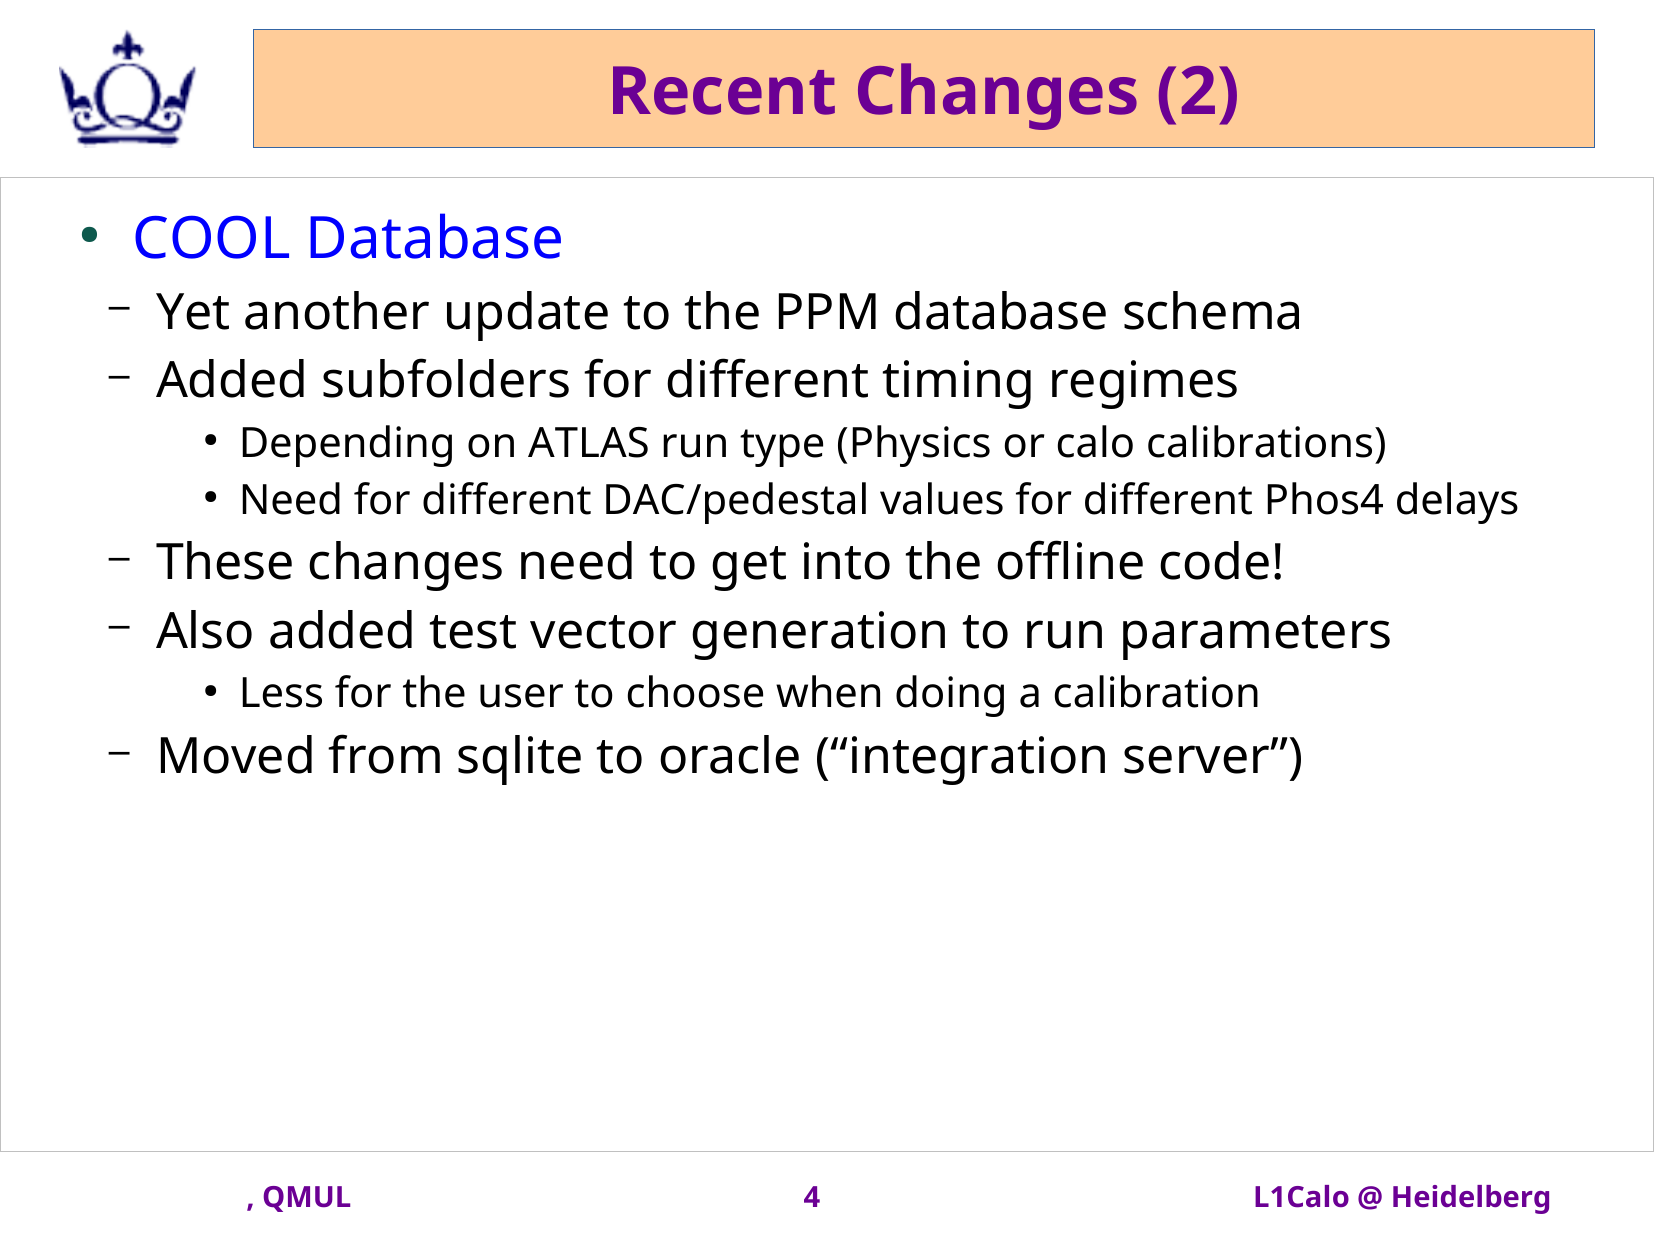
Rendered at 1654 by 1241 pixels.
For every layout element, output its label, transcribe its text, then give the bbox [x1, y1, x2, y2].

title Recent Changes (2) [253, 29, 1595, 148]
picture [59, 29, 200, 148]
list COOL Database Yet another update to the PPM database schema Added subfolders for different timing regimes Depending on ATLAS run type (Physics or calo calibrations) Need for different DAC/pedestal values for different Phos4 delays These changes need to get into the offline code! Also added test vector generation to run parameters Less for the user to choose when doing a calibration Moved from sqlite to oracle (“integration server”) [61, 196, 1605, 1117]
